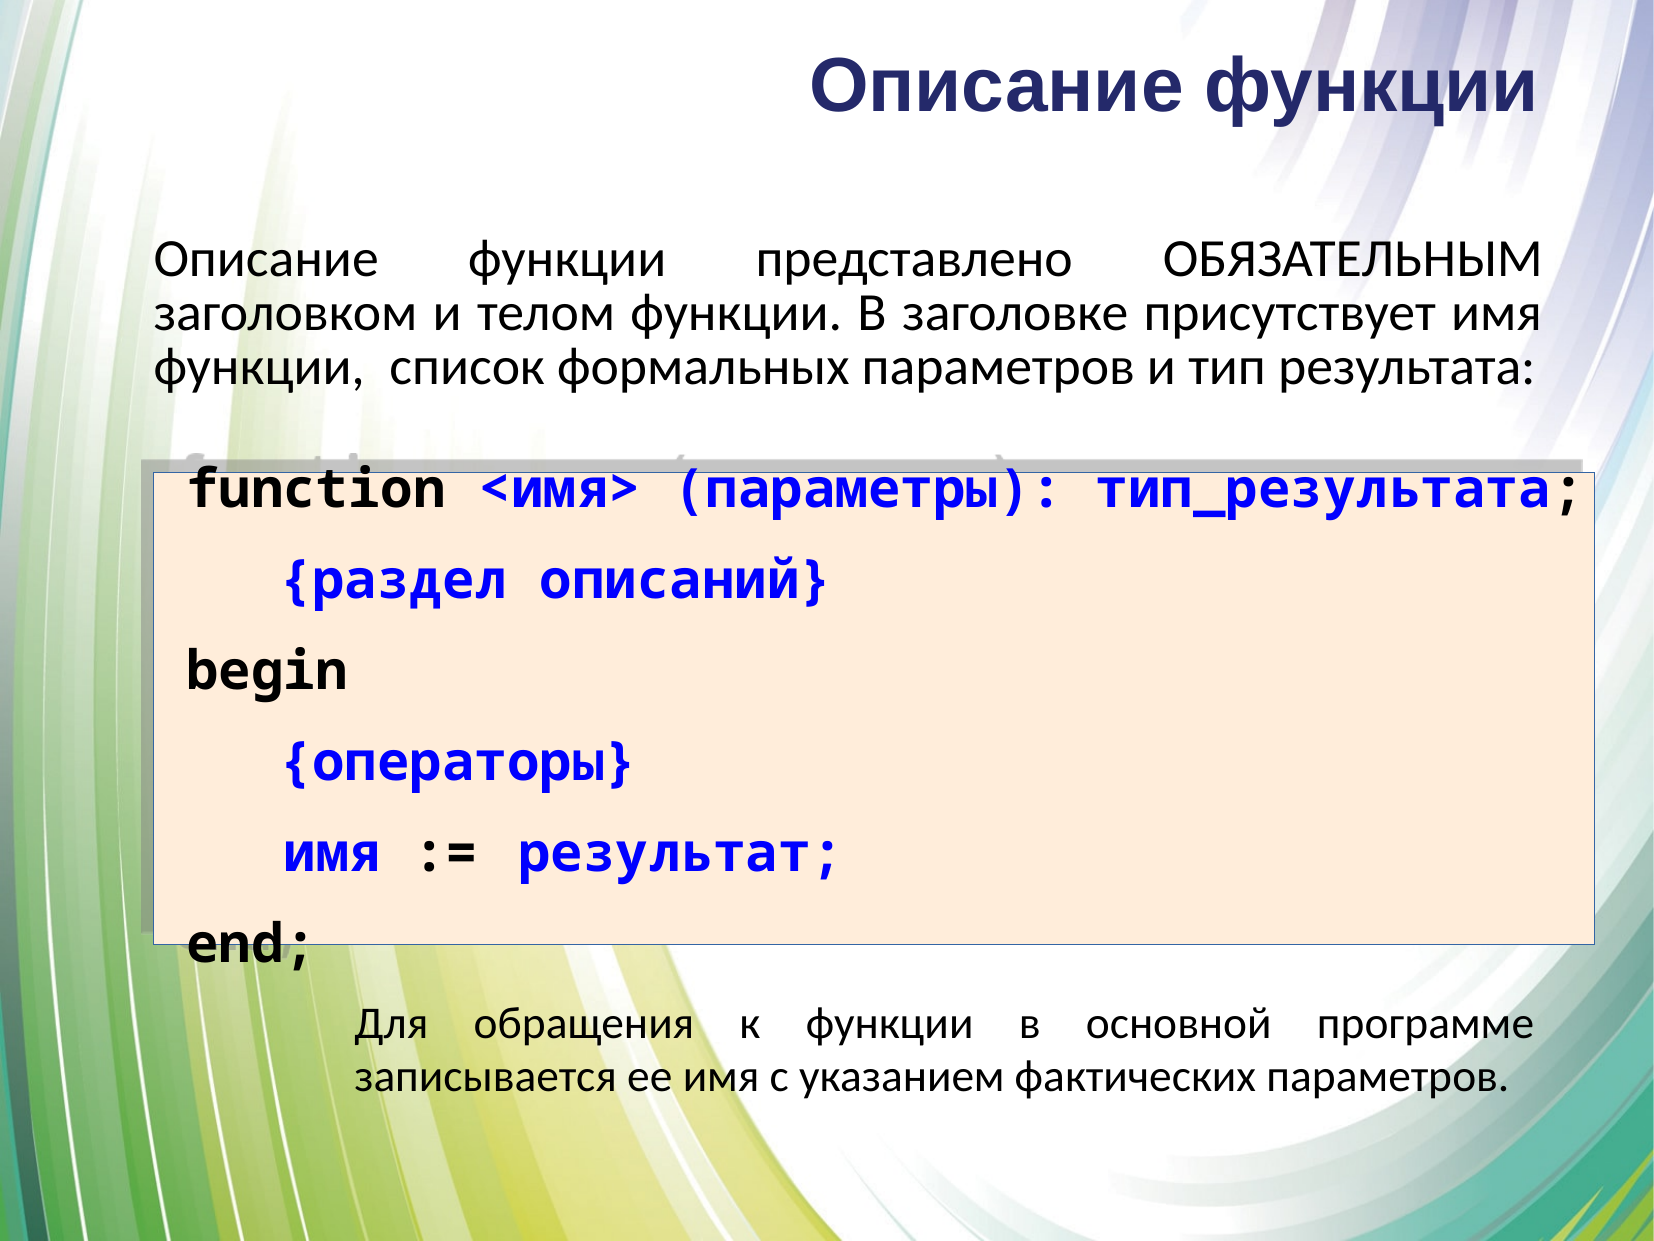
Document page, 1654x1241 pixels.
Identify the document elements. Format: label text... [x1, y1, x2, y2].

text_box function <имя> (параметры): тип_результата; {раздел описаний} begin {операторы} имя := результат; end; [153, 472, 1595, 945]
text_box Описание функции [136, 34, 1571, 139]
text_box Для обращения к функции в основной программе записывается ее имя с указанием фактических параметров. [354, 1003, 1536, 1146]
picture [0, 0, 1654, 1241]
text_box Описание функции представлено ОБЯЗАТЕЛЬНЫМ заголовком и телом функции. В заголовке присутствует имя функции, список формальных параметров и тип результата: [153, 236, 1544, 449]
